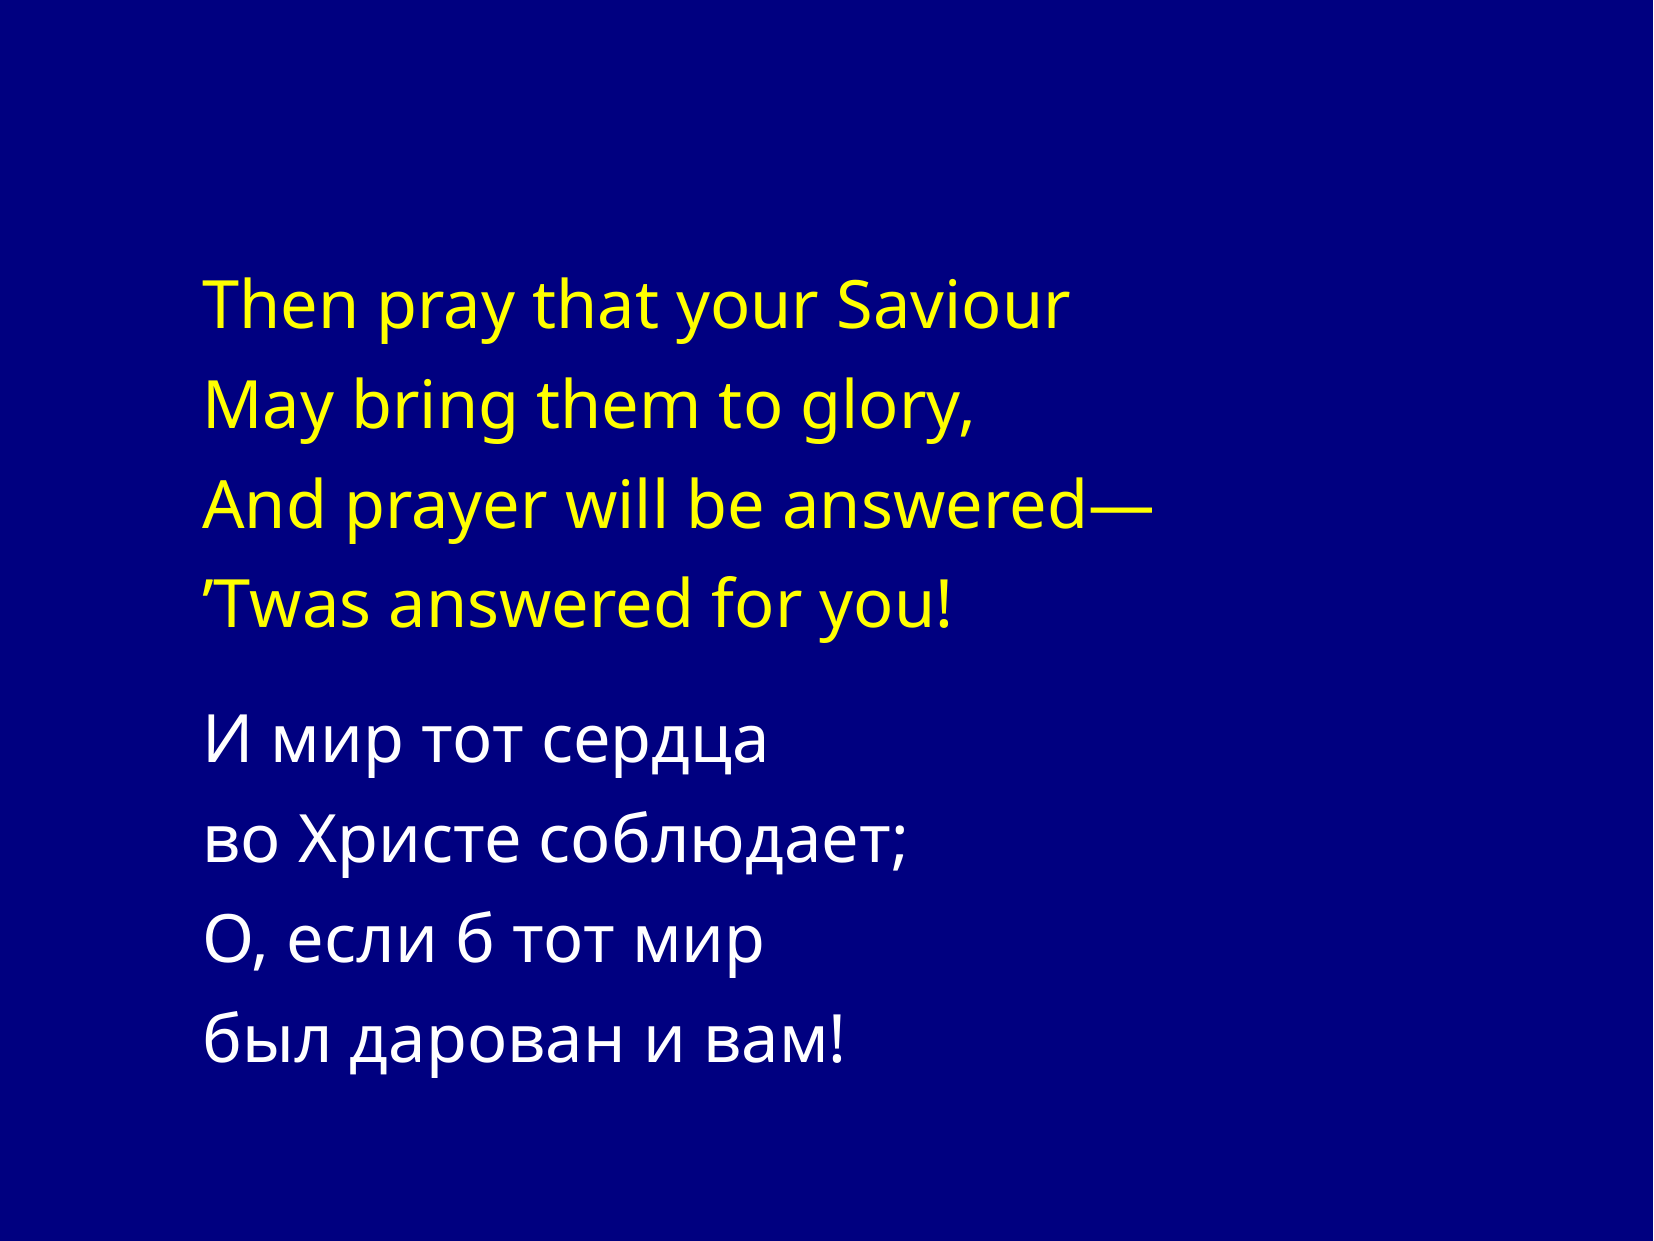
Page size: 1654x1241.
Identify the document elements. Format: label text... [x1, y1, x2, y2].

text_box Then pray that your Saviour May bring them to glory, And prayer will be answered— ’Twas answered for you! [75, 150, 1576, 638]
text_box И мир тот сердца во Христе соблюдает; О, если б тот мир был дарован и вам! [75, 675, 1576, 1163]
